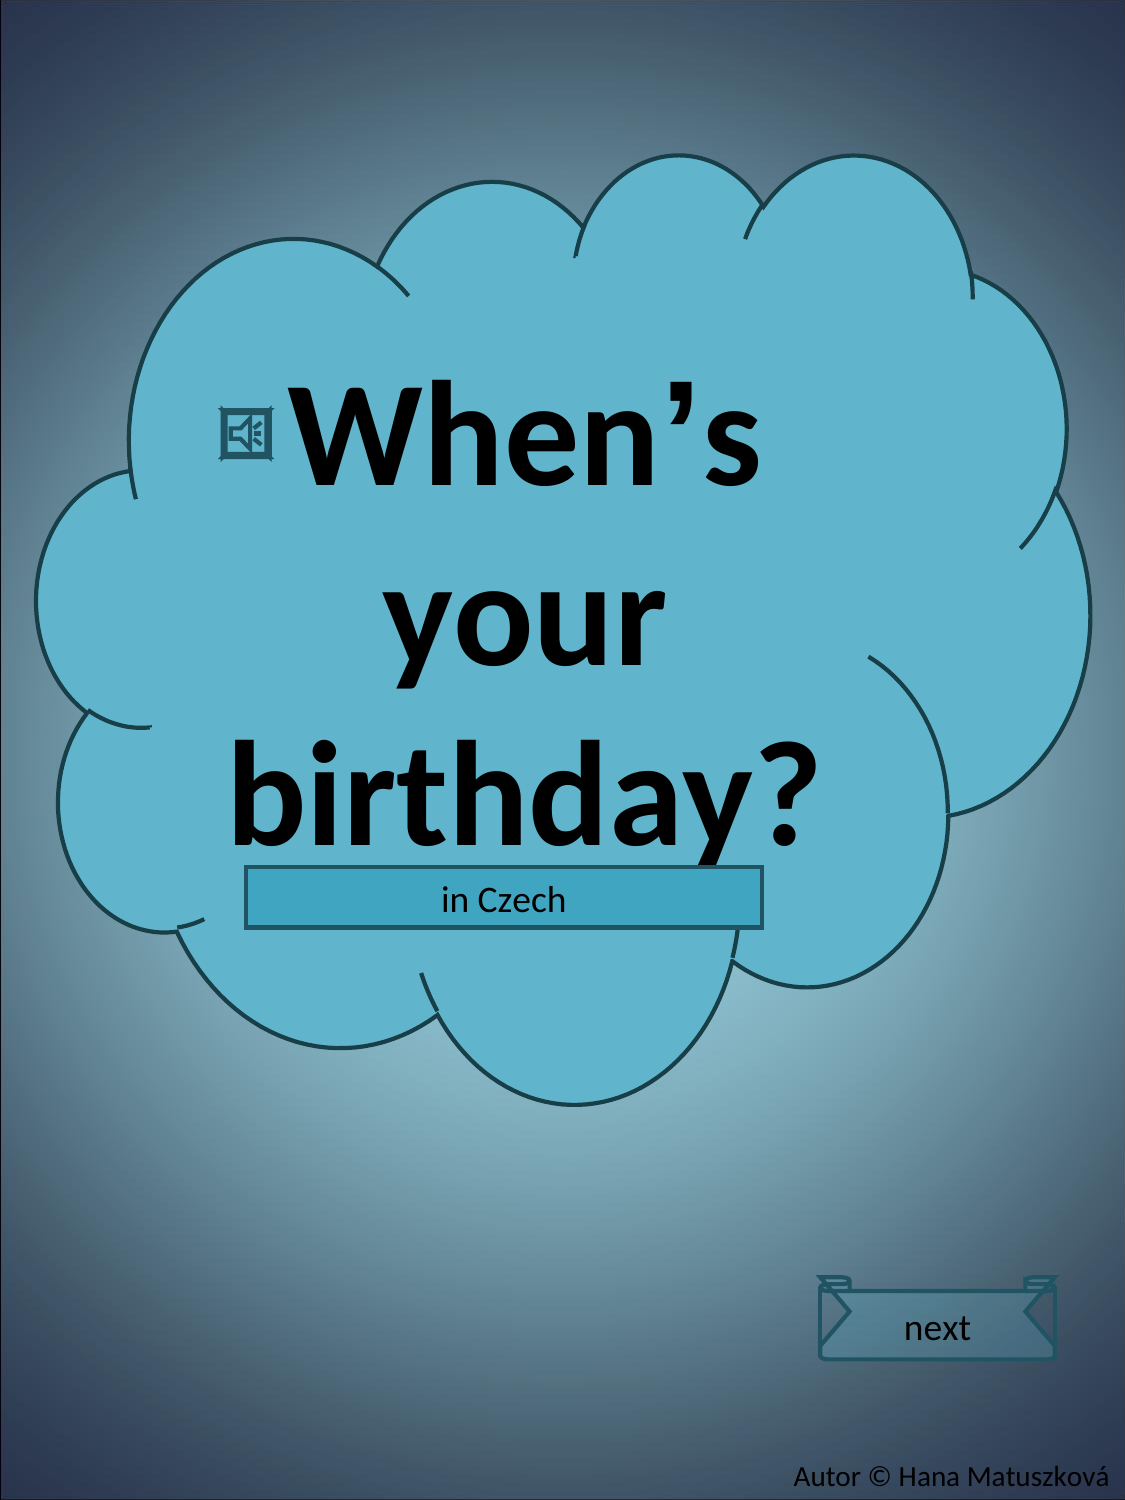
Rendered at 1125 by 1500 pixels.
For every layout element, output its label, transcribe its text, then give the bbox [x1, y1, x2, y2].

text_box Kdy máš narozeniny? [260, 855, 771, 931]
picture [0, 0, 1125, 1500]
text_box next [820, 1277, 1055, 1360]
text_box Autor © Hana Matuszková [778, 1449, 1125, 1500]
text_box When’s your birthday? [35, 155, 1091, 1105]
text_box in Czech [246, 867, 762, 928]
